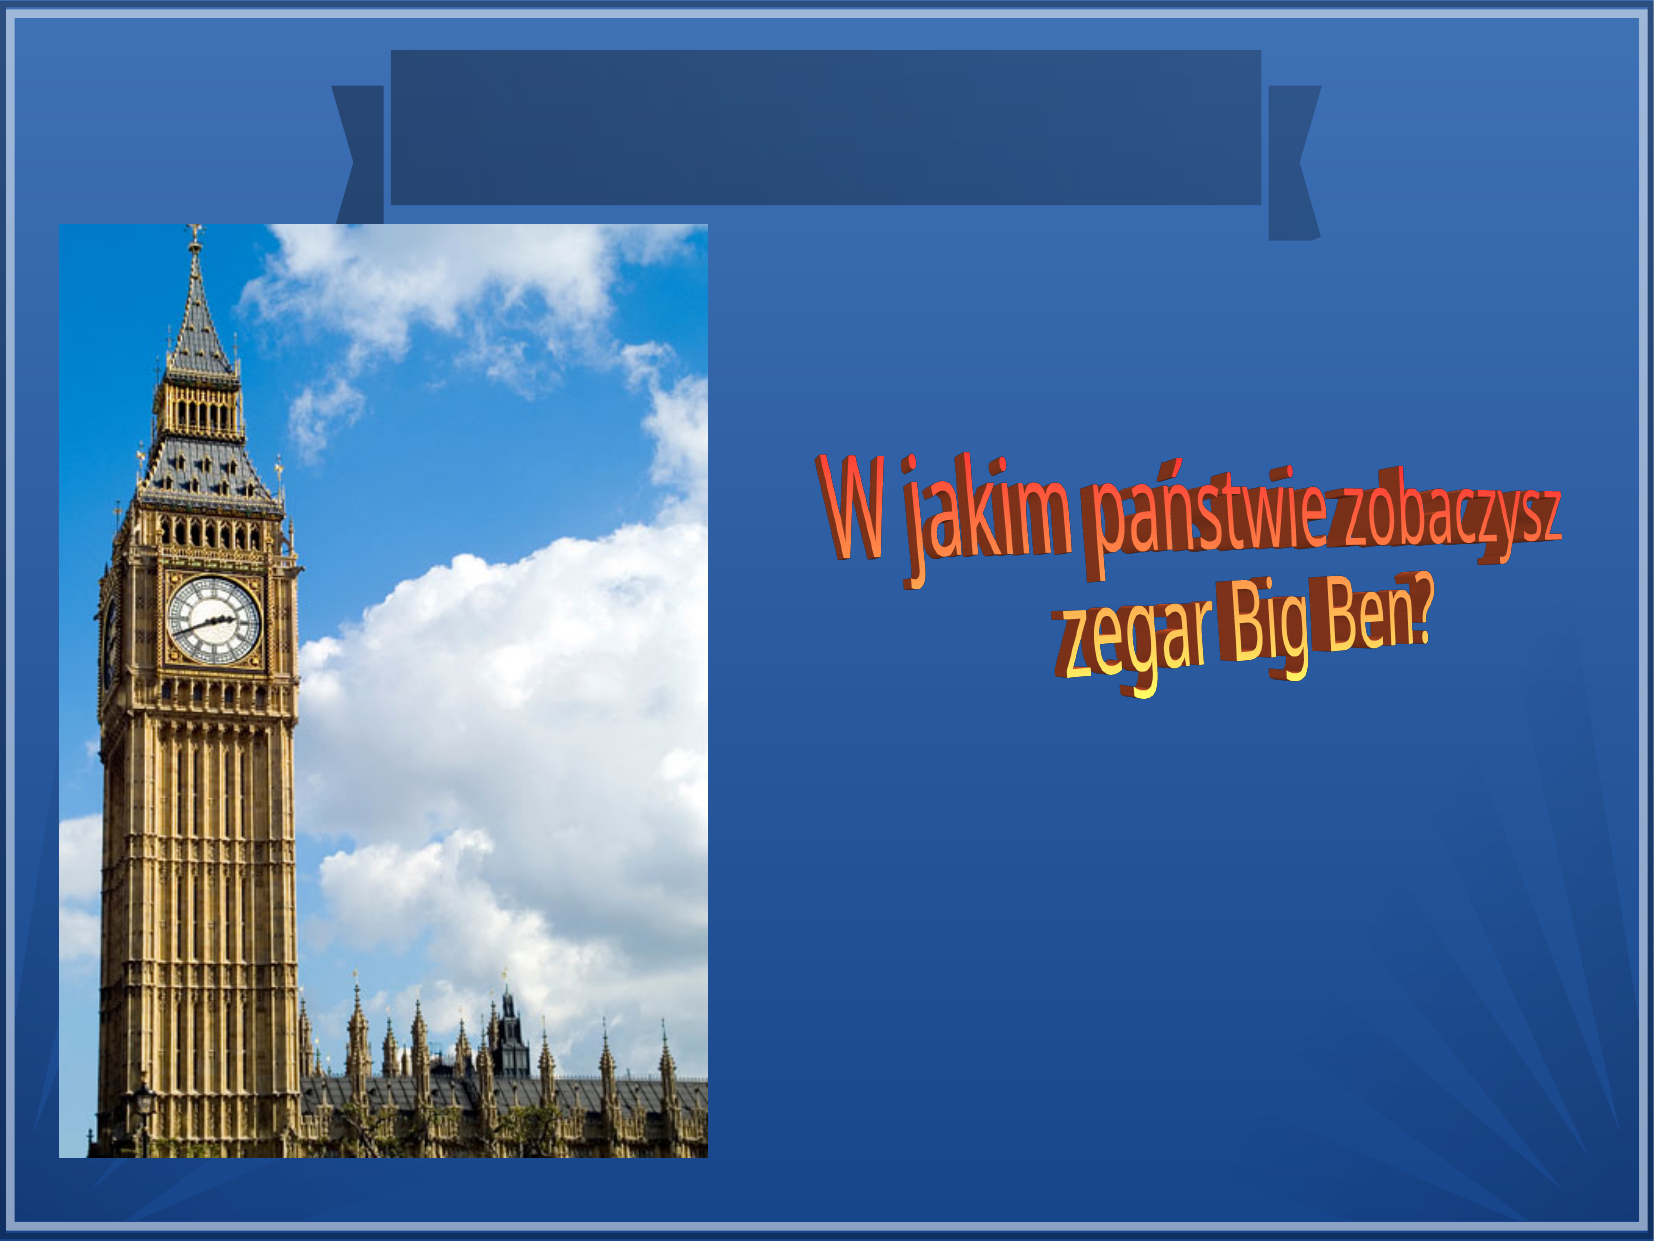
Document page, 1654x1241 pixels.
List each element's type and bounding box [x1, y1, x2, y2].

picture [59, 224, 708, 1158]
